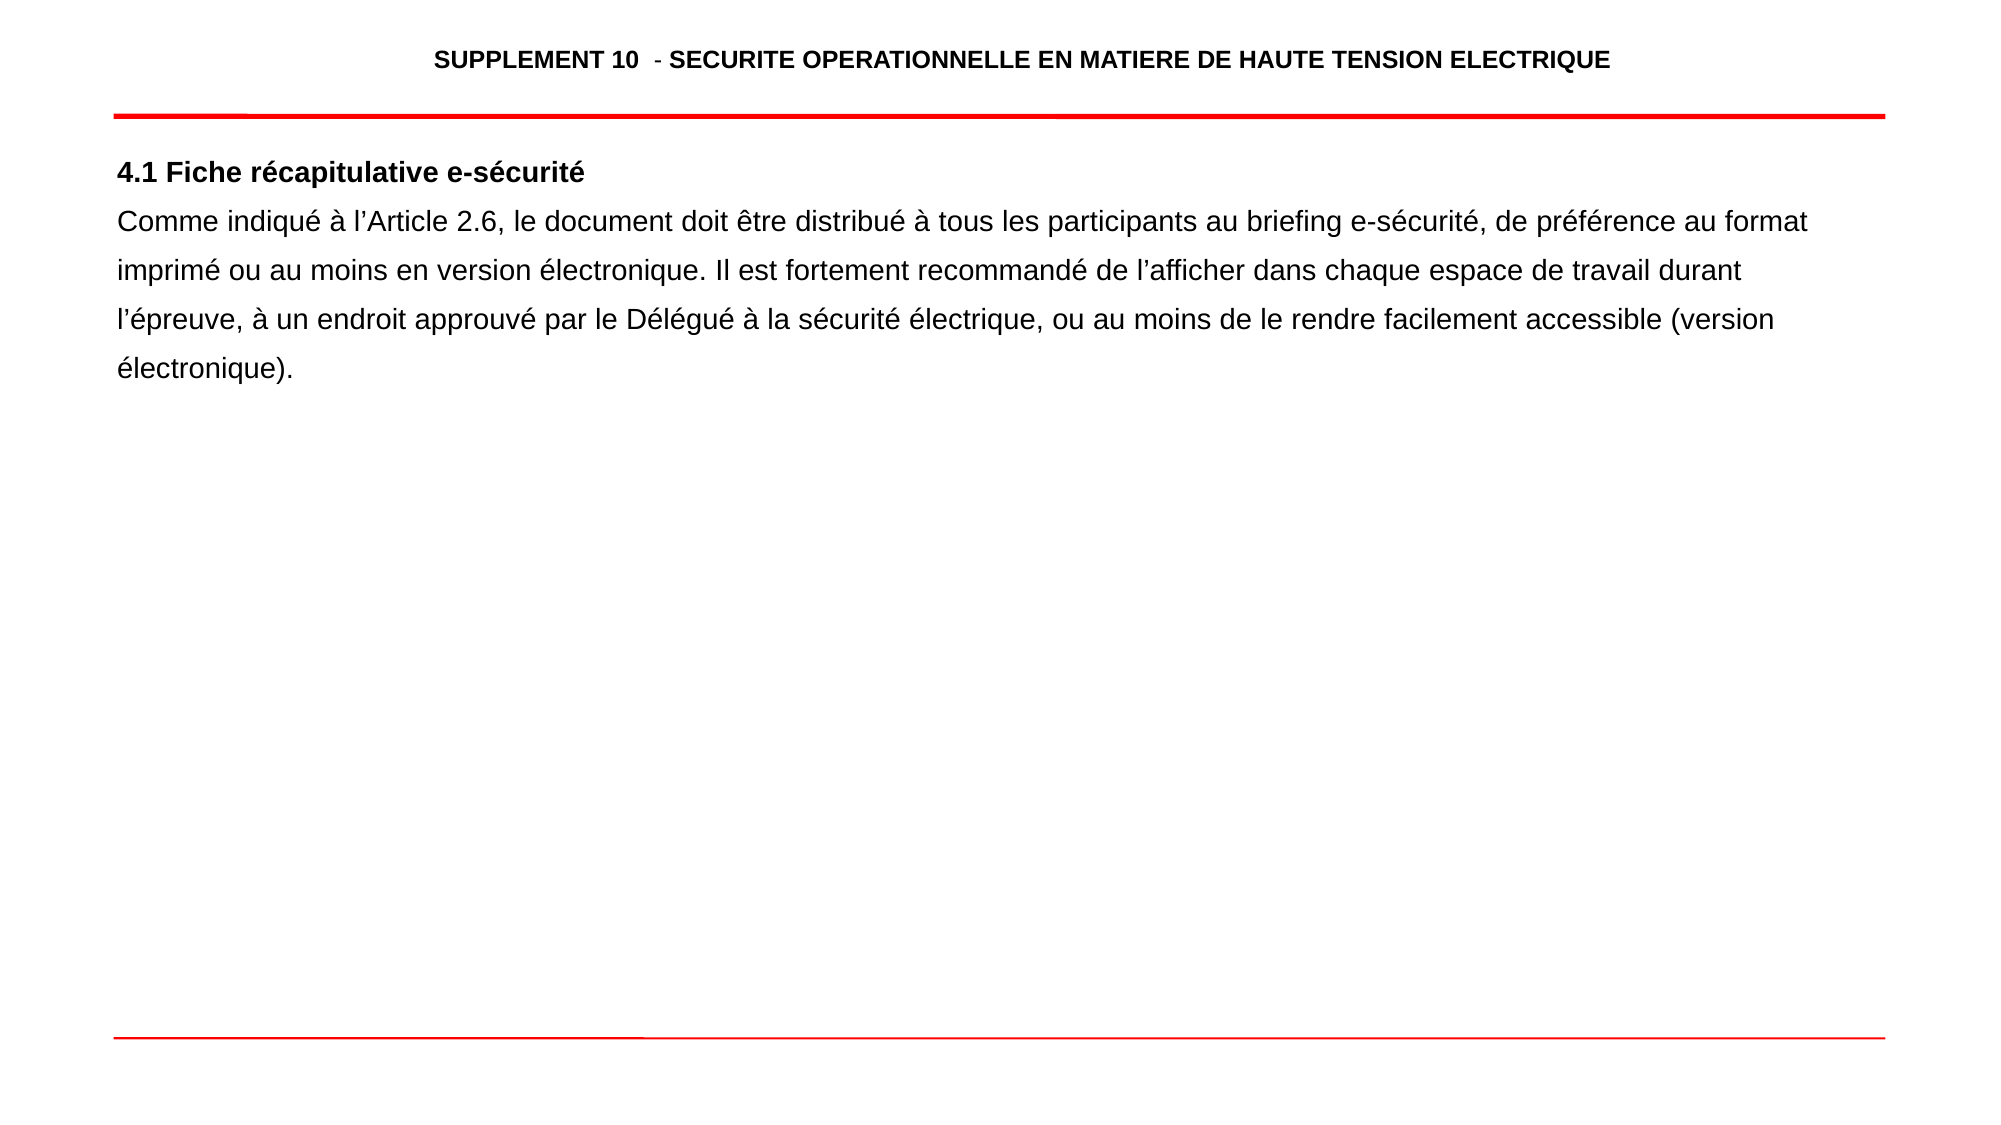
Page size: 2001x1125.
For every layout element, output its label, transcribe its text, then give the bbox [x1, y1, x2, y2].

text_box SUPPLEMENT 10 - SECURITE OPERATIONNELLE EN MATIERE DE HAUTE TENSION ELECTRIQUE [173, 38, 1895, 82]
text_box 4.1 Fiche récapitulative e-sécurité Comme indiqué à l’Article 2.6, le document doit être distribué à tous les participants au briefing e-sécurité, de préférence au format imprimé ou au moins en version électronique. Il est fortement recommandé de l’afficher dans chaque espace de travail durant l’épreuve, à un endroit approuvé par le Délégué à la sécurité électrique, ou au moins de le rendre facilement accessible (version électronique). [102, 132, 1875, 393]
